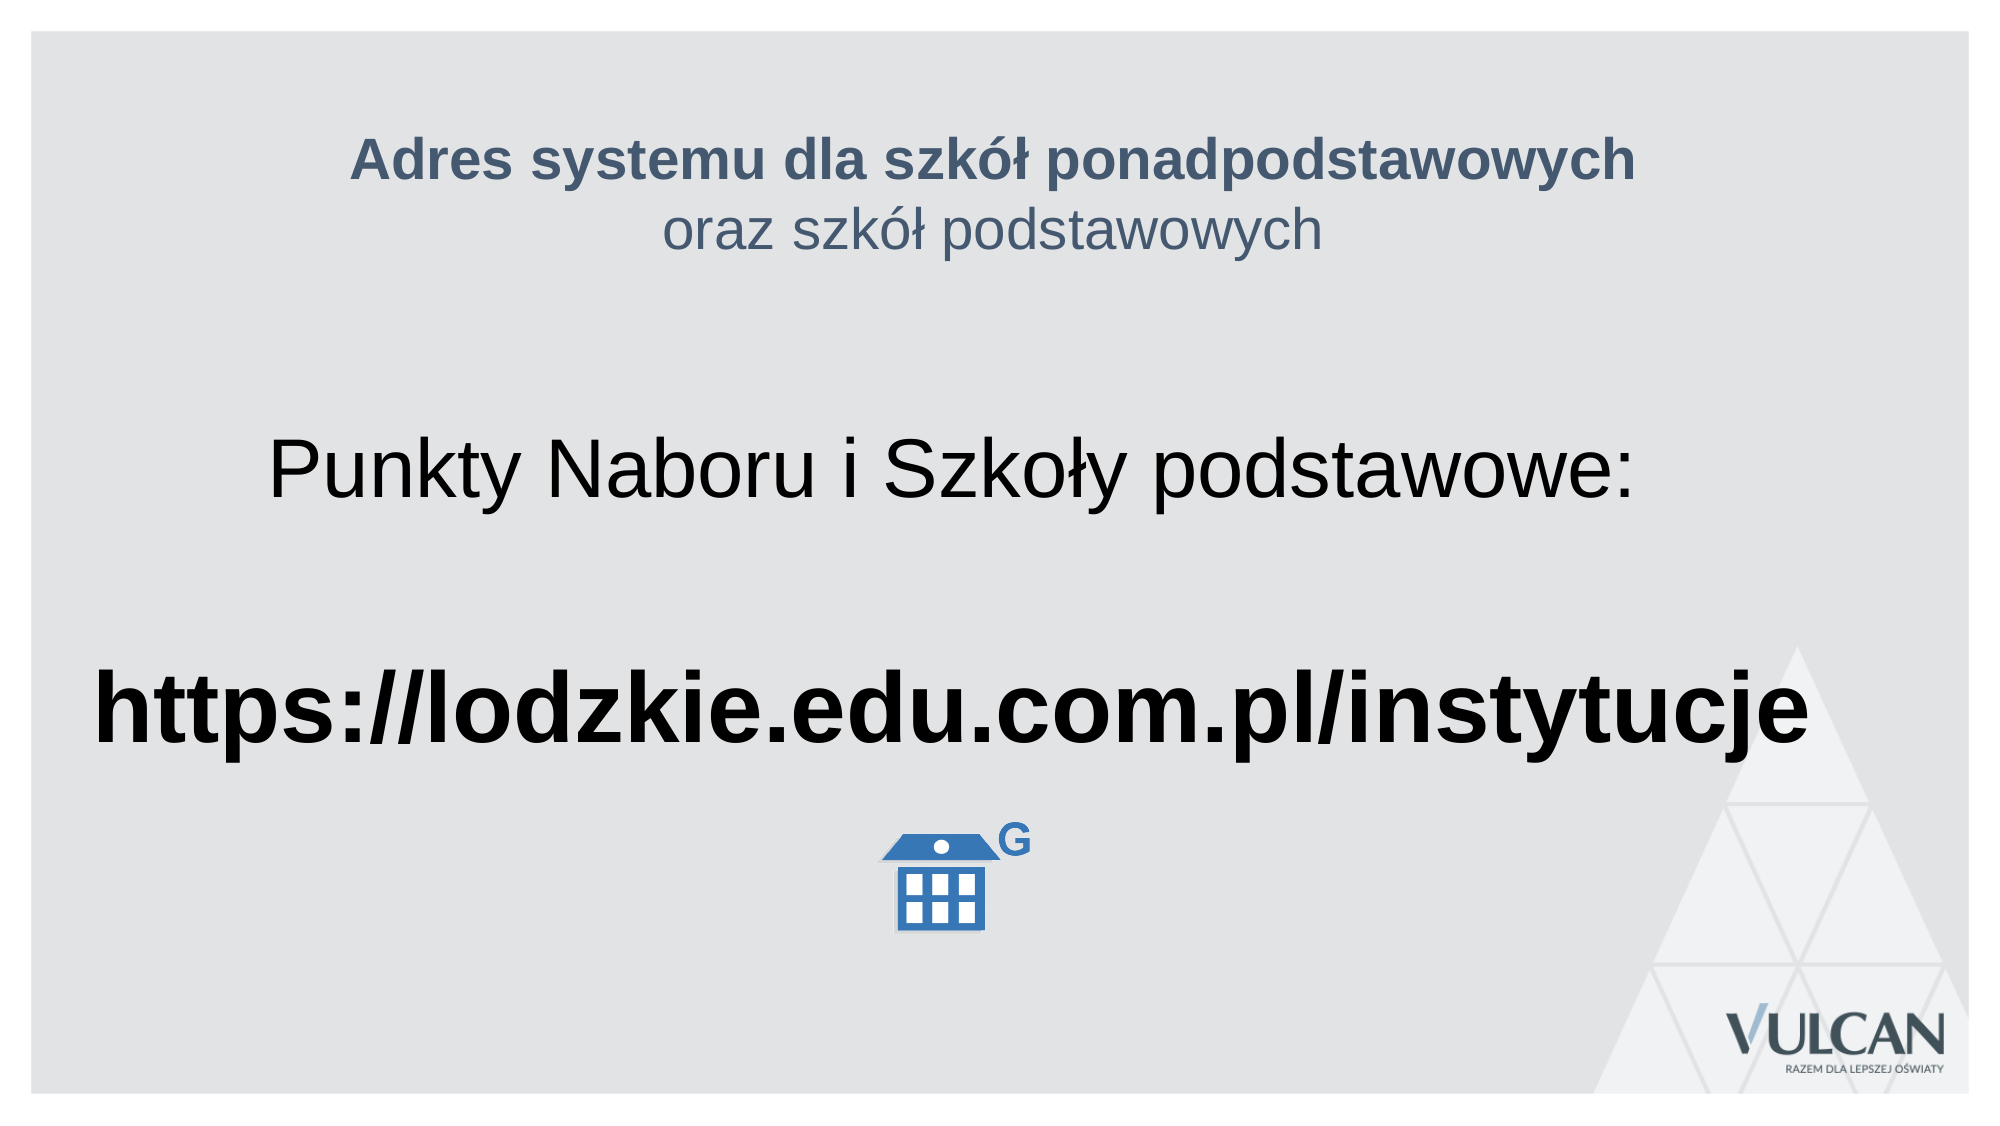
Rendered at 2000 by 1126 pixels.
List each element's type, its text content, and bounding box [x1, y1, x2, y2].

text_box Adres systemu dla szkół ponadpodstawowych oraz szkół podstawowych [90, 113, 1898, 339]
list Punkty Naboru i Szkoły podstawowe: https://lodzkie.edu.com.pl/instytucje [66, 314, 1839, 953]
picture [0, 0, 2000, 1125]
